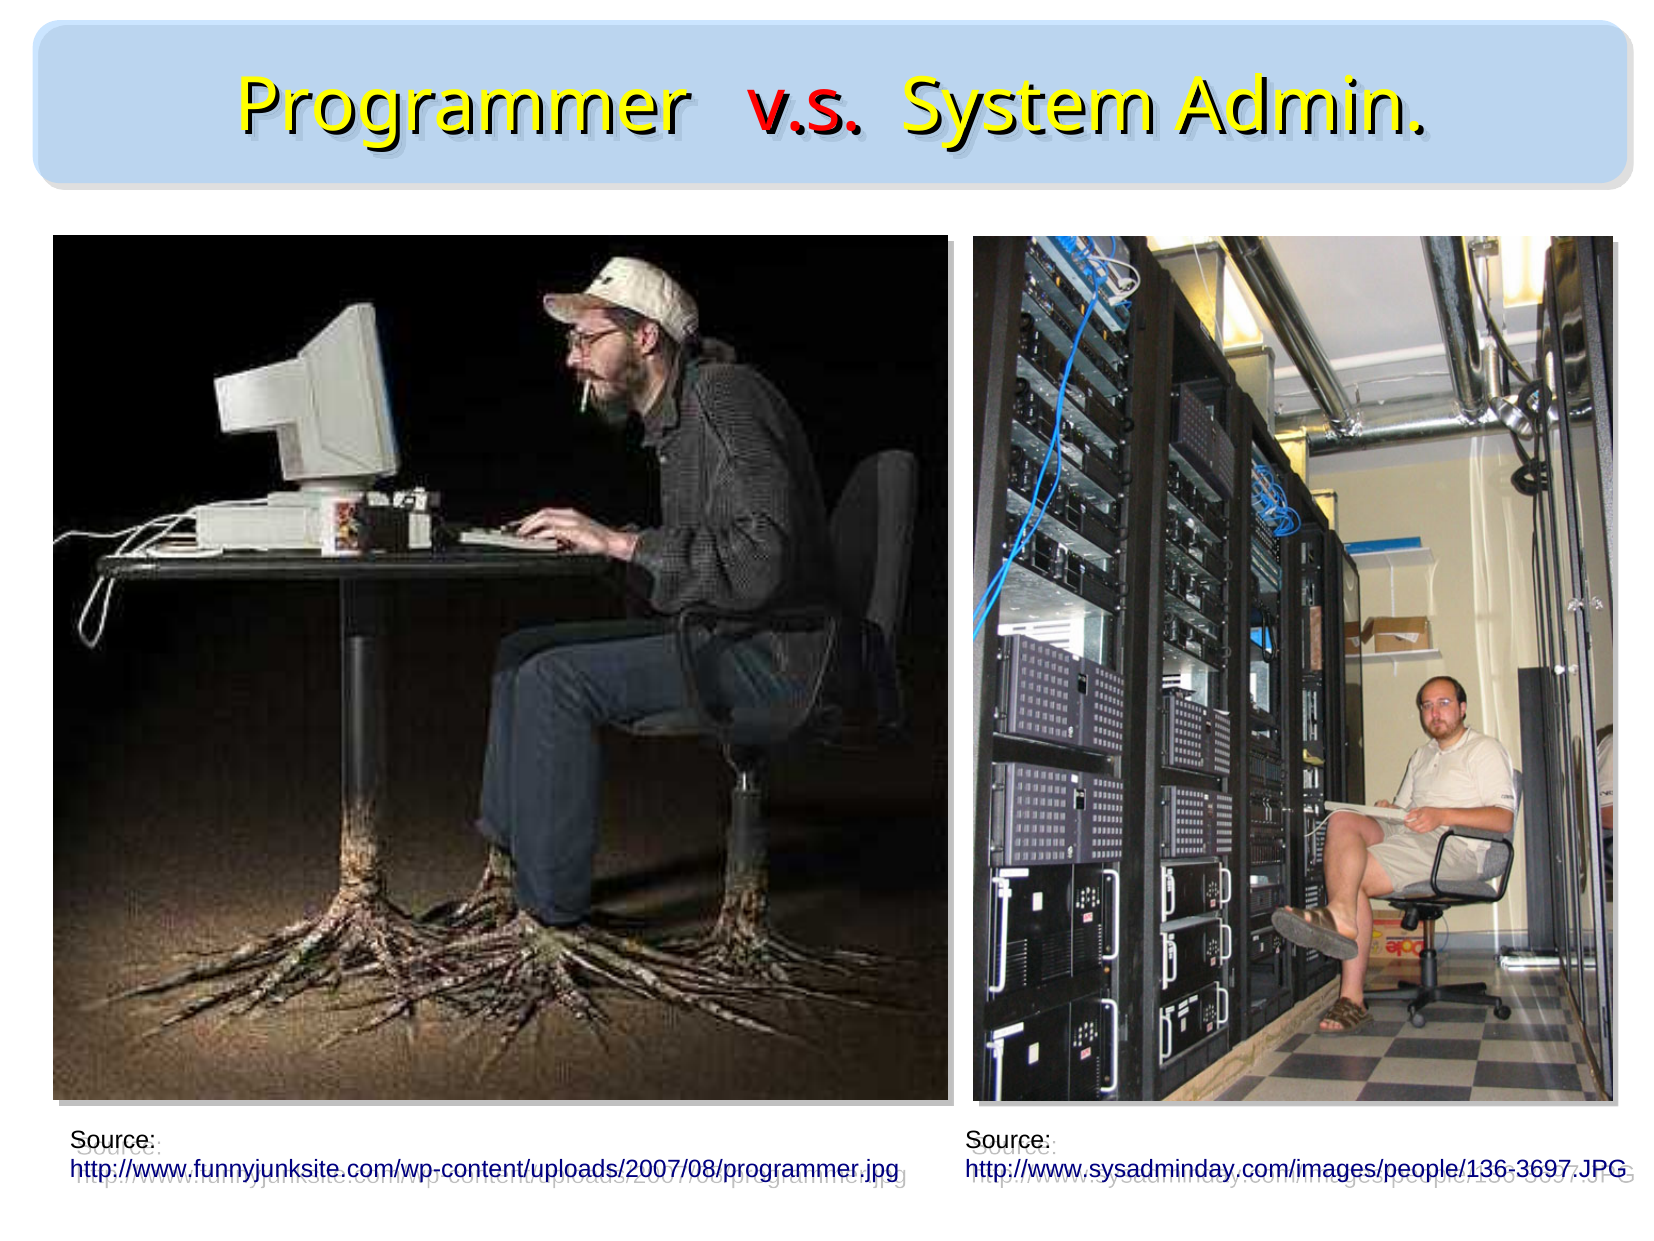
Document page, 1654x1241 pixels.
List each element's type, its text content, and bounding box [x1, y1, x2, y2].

picture [53, 235, 948, 1101]
text_box Source:http://www.funnyjunksite.com/wp-content/uploads/2007/08/programmer.jpg [55, 1118, 950, 1193]
picture [973, 236, 1613, 1101]
text_box Source: http://www.sysadminday.com/images/people/136-3697.JPG [950, 1118, 1654, 1193]
text_box Programmer v.s. System Admin. [32, 20, 1628, 184]
